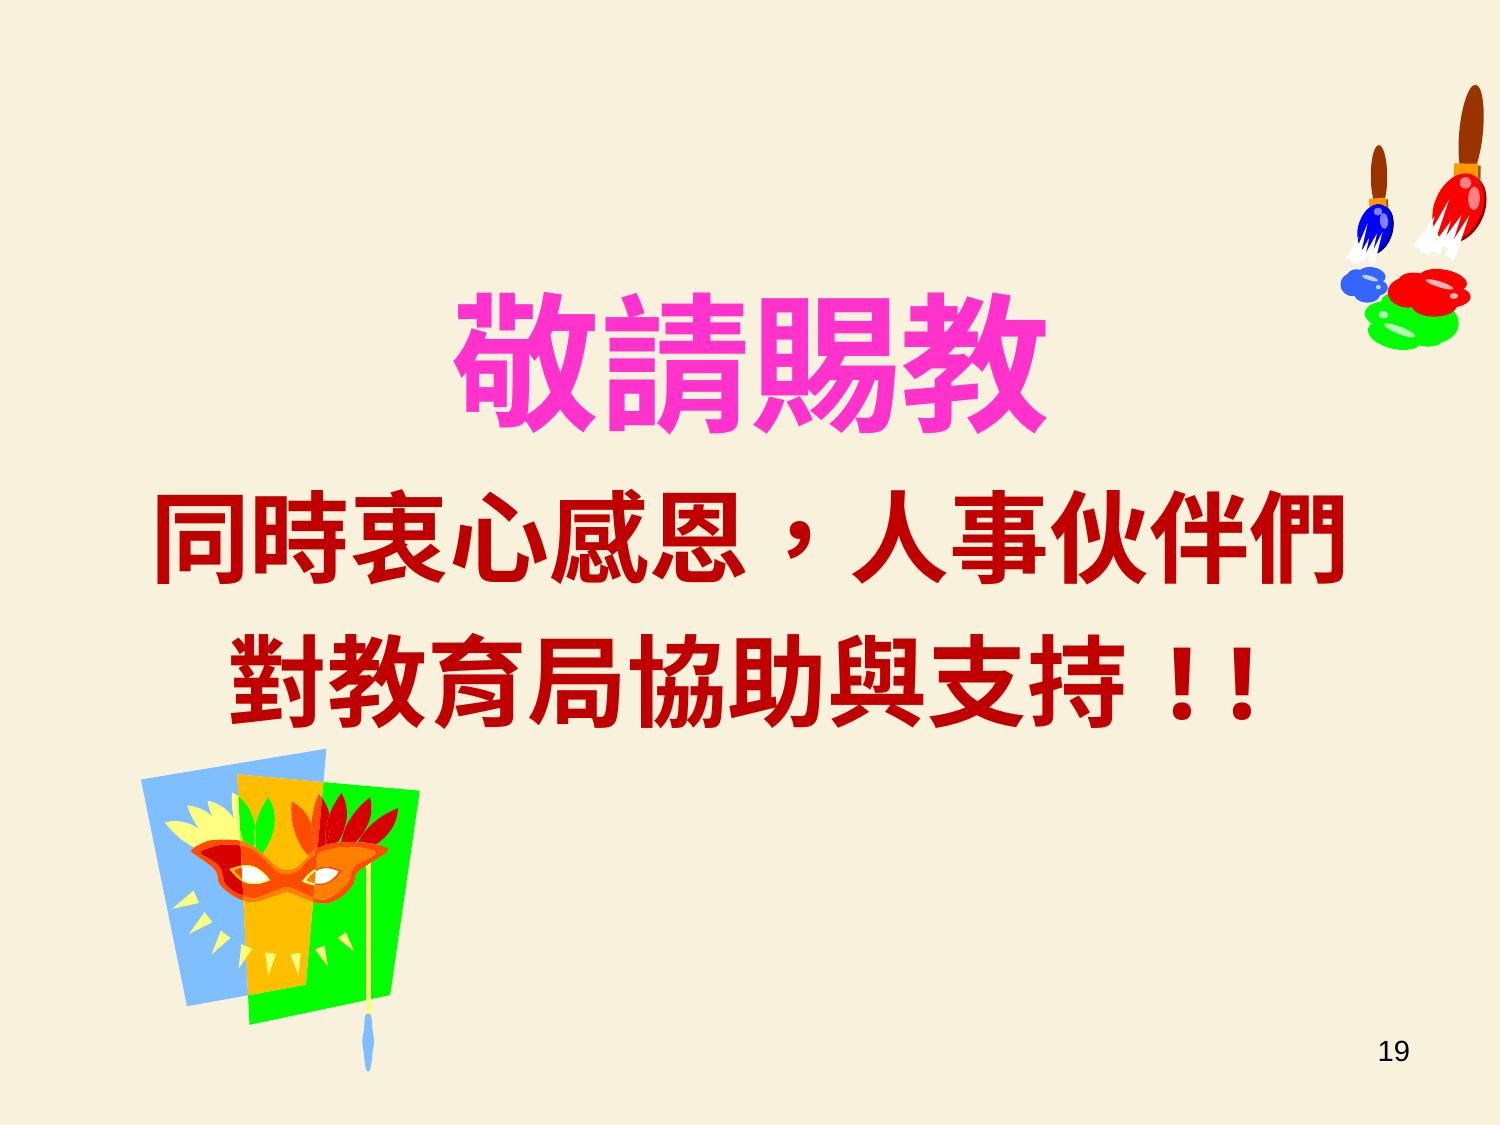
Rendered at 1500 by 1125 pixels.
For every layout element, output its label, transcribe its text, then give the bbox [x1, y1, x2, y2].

text_box <number> [1074, 1024, 1426, 1103]
list 敬請賜教 同時衷心感恩，人事伙伴們 對教育局協助與支持!! [75, 262, 1426, 805]
picture [140, 748, 420, 1072]
